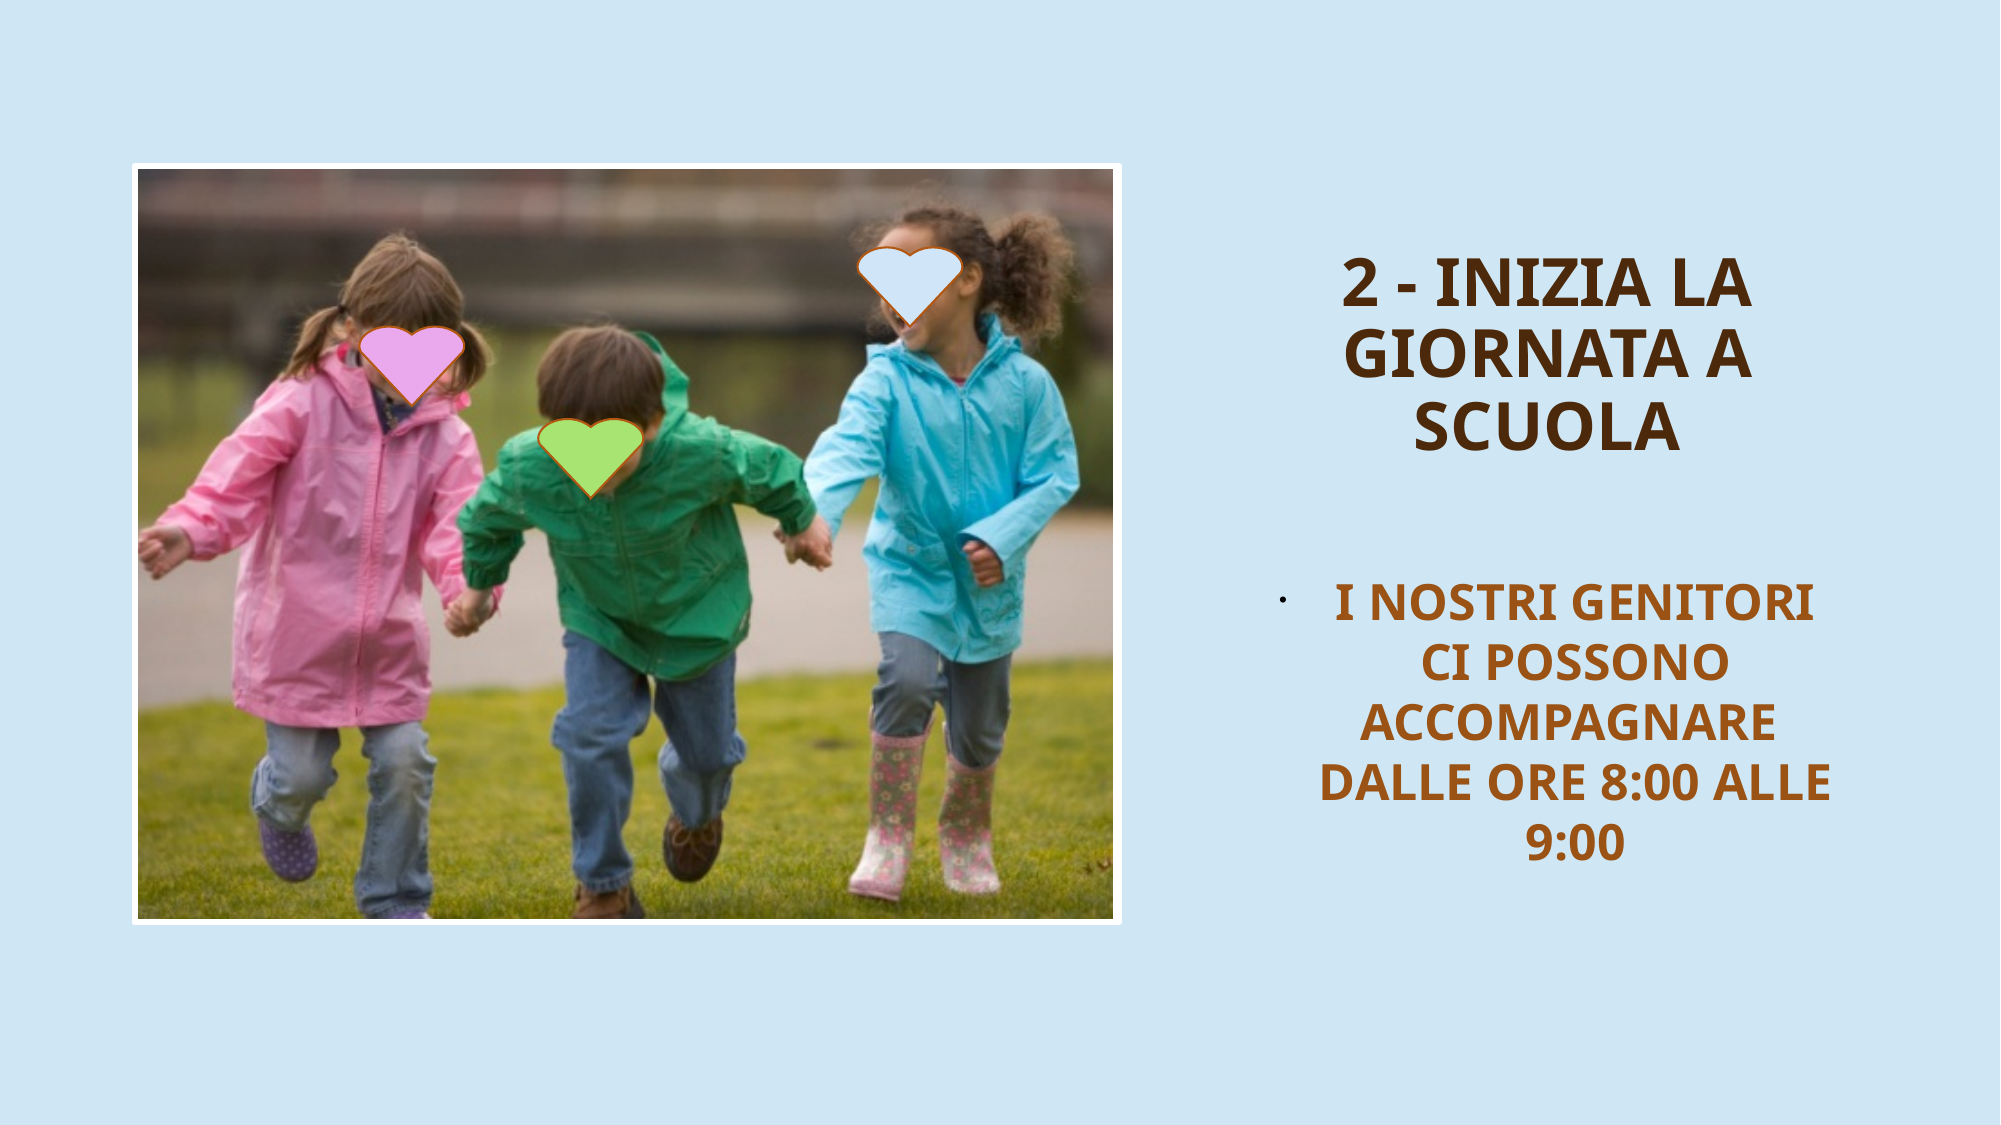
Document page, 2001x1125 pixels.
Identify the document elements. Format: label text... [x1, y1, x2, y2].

list I NOSTRI GENITORI CI POSSONO ACCOMPAGNARE DALLE ORE 8:00 ALLE 9:00 [1232, 562, 1863, 899]
text_box [857, 247, 963, 327]
title 2 - INIZIA LA GIORNATA A SCUOLA [1232, 169, 1863, 562]
text_box [359, 326, 465, 407]
picture [137, 169, 1113, 920]
text_box [538, 418, 644, 499]
